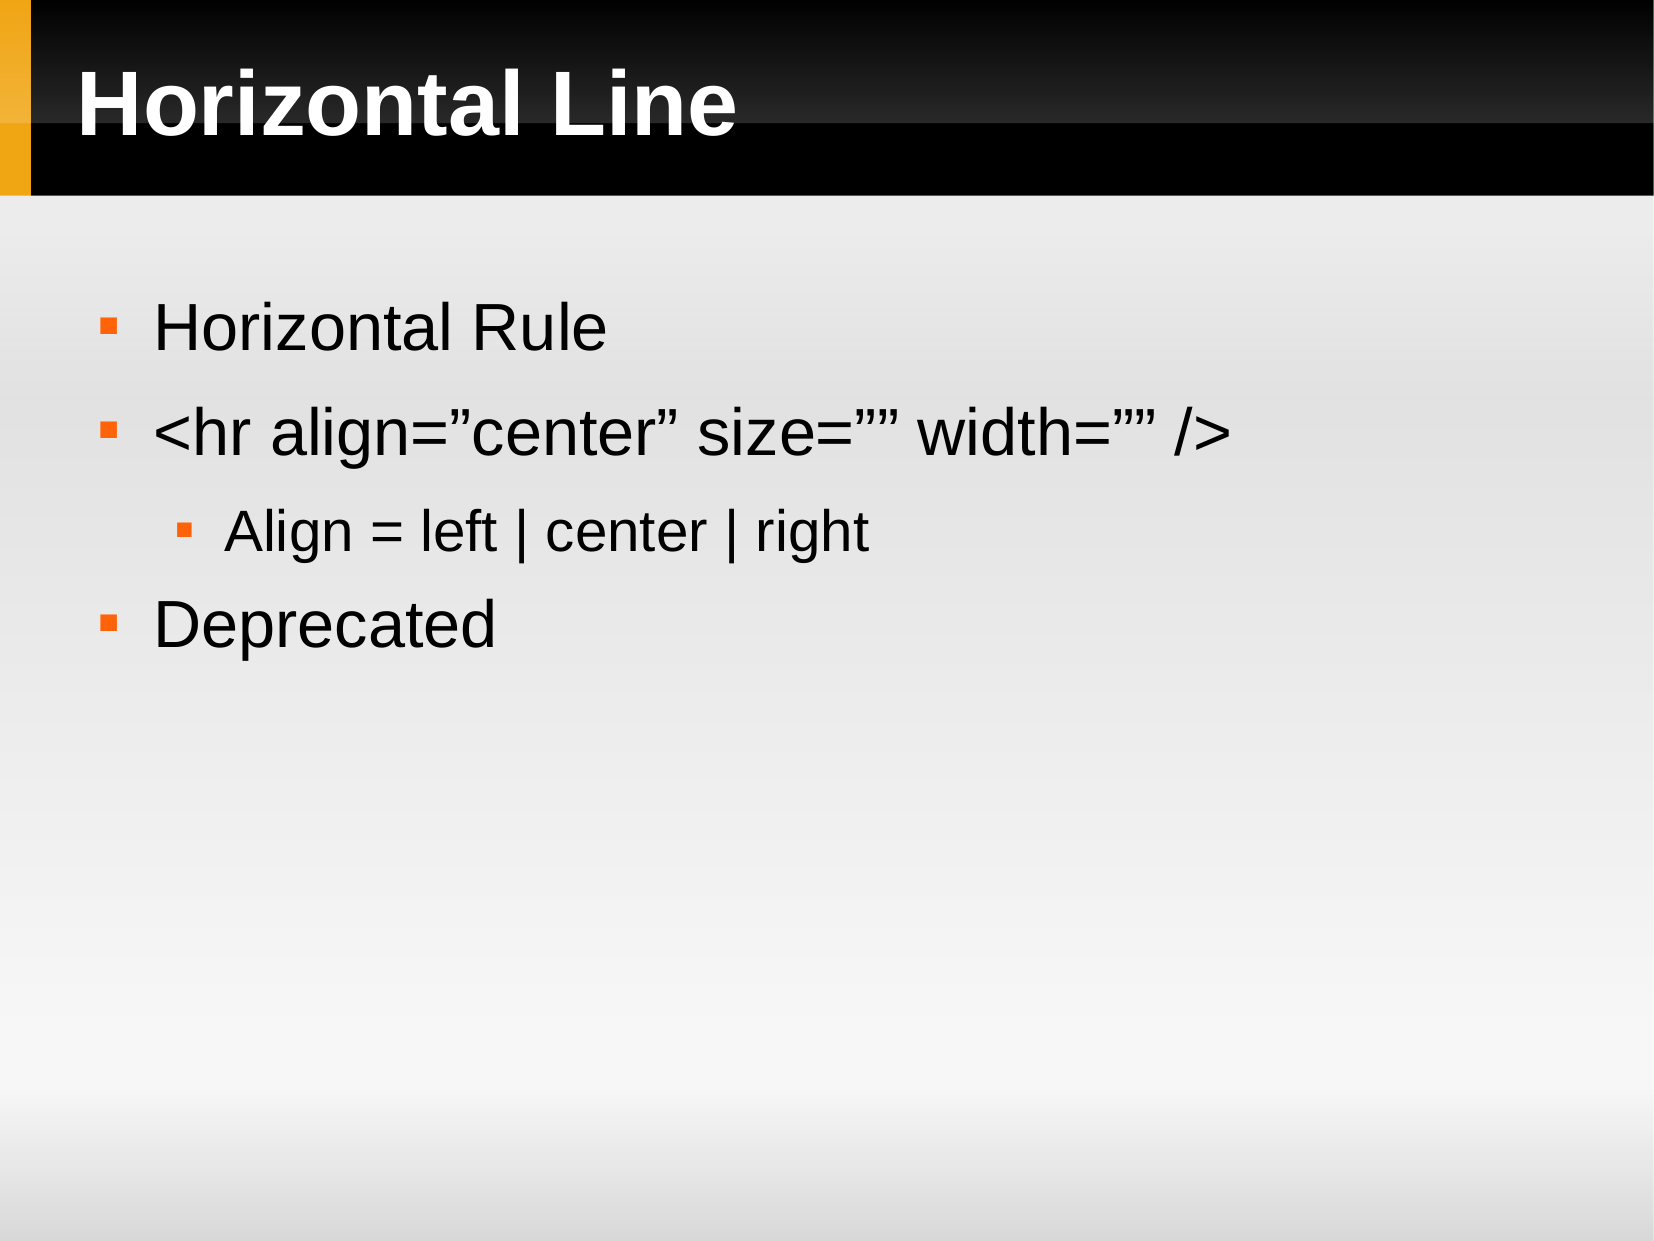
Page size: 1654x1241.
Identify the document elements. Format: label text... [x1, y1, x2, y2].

picture [0, 0, 1654, 1241]
list Horizontal Rule <hr align=”center” size=”” width=”” /> Align = left | center | right Deprecated [82, 290, 1571, 1109]
title Horizontal Line [76, 0, 1565, 208]
